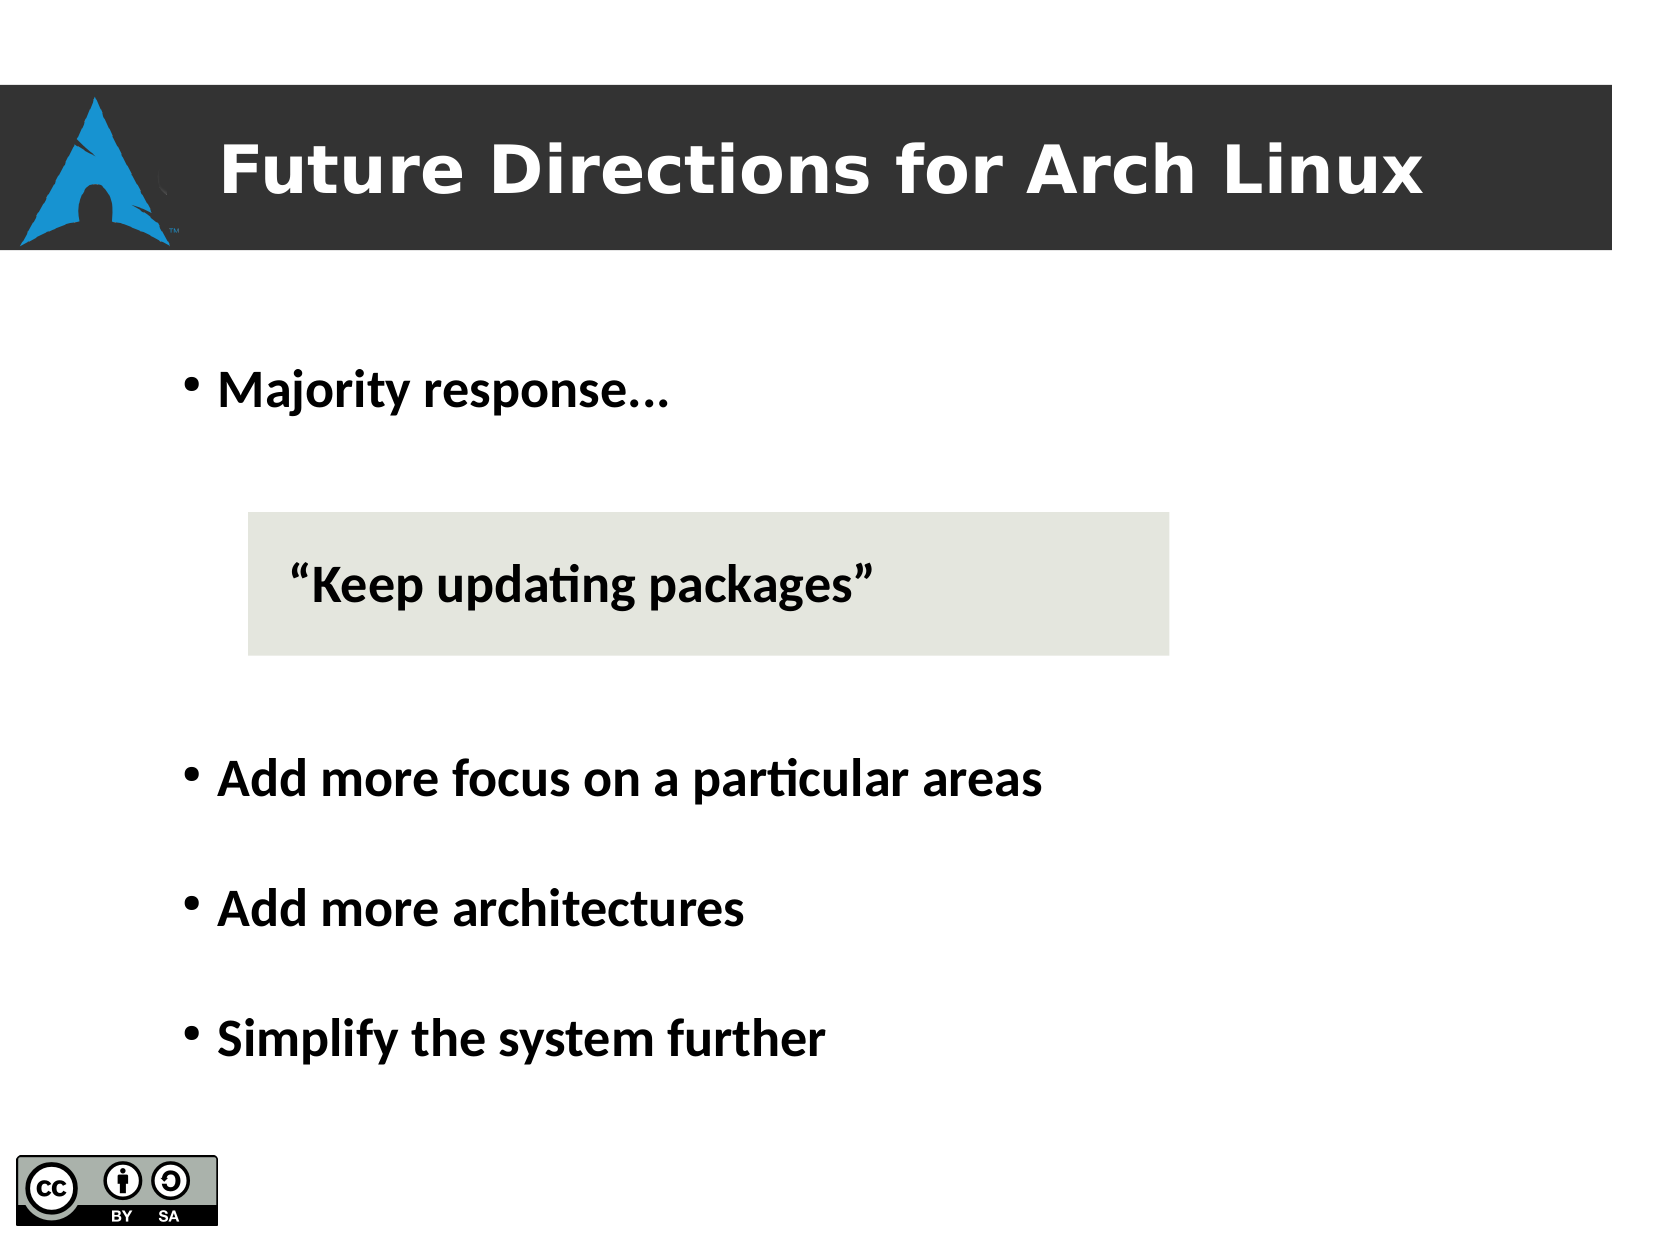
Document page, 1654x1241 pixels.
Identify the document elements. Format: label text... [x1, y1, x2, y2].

text_box Future Directions for Arch Linux [188, 84, 1612, 250]
picture [16, 1155, 218, 1227]
text_box Majority response... “Keep updating packages” Add more focus on a particular areas Add more architectures Simplify the system further [167, 345, 1612, 1134]
picture [0, 81, 188, 260]
